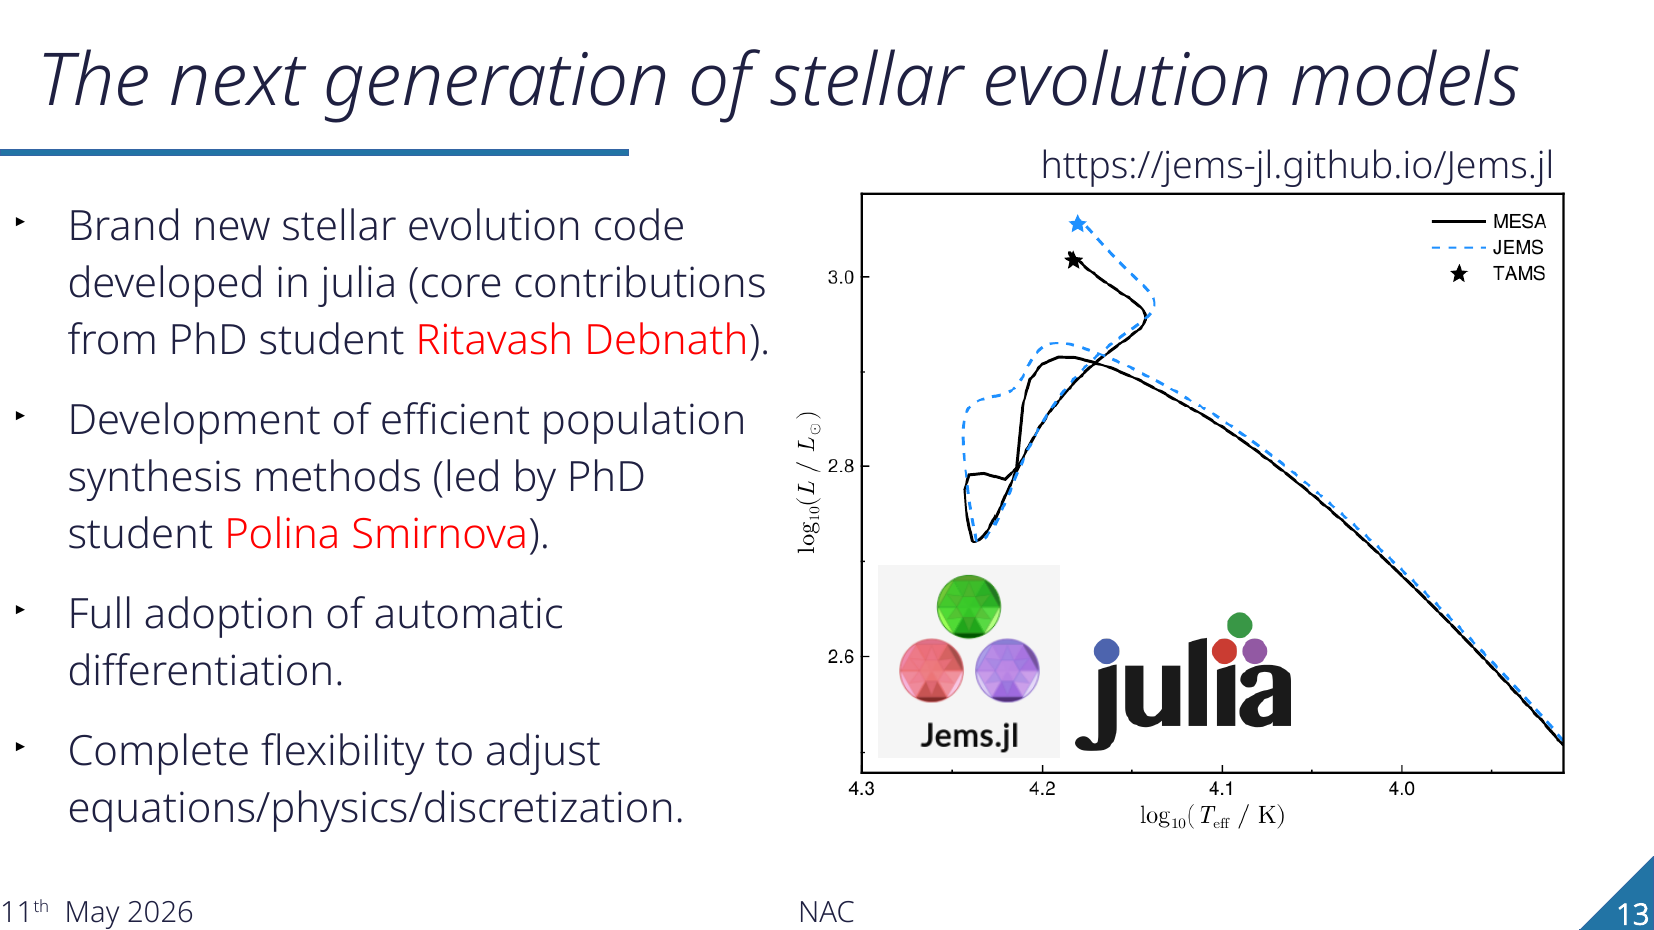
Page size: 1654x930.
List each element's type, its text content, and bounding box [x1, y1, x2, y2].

text_box https://jems-jl.github.io/Jems.jl [1025, 131, 1570, 198]
list Brand new stellar evolution code developed in julia (core contributions from PhD student Ritavash Debnath). Development of efficient population synthesis methods (led by PhD student Polina Smirnova). Full adoption of automatic differentiation. Complete flexibility to adjust equations/physics/discretization. [0, 196, 793, 871]
title The next generation of stellar evolution models [37, 0, 1612, 156]
picture [776, 178, 1592, 847]
